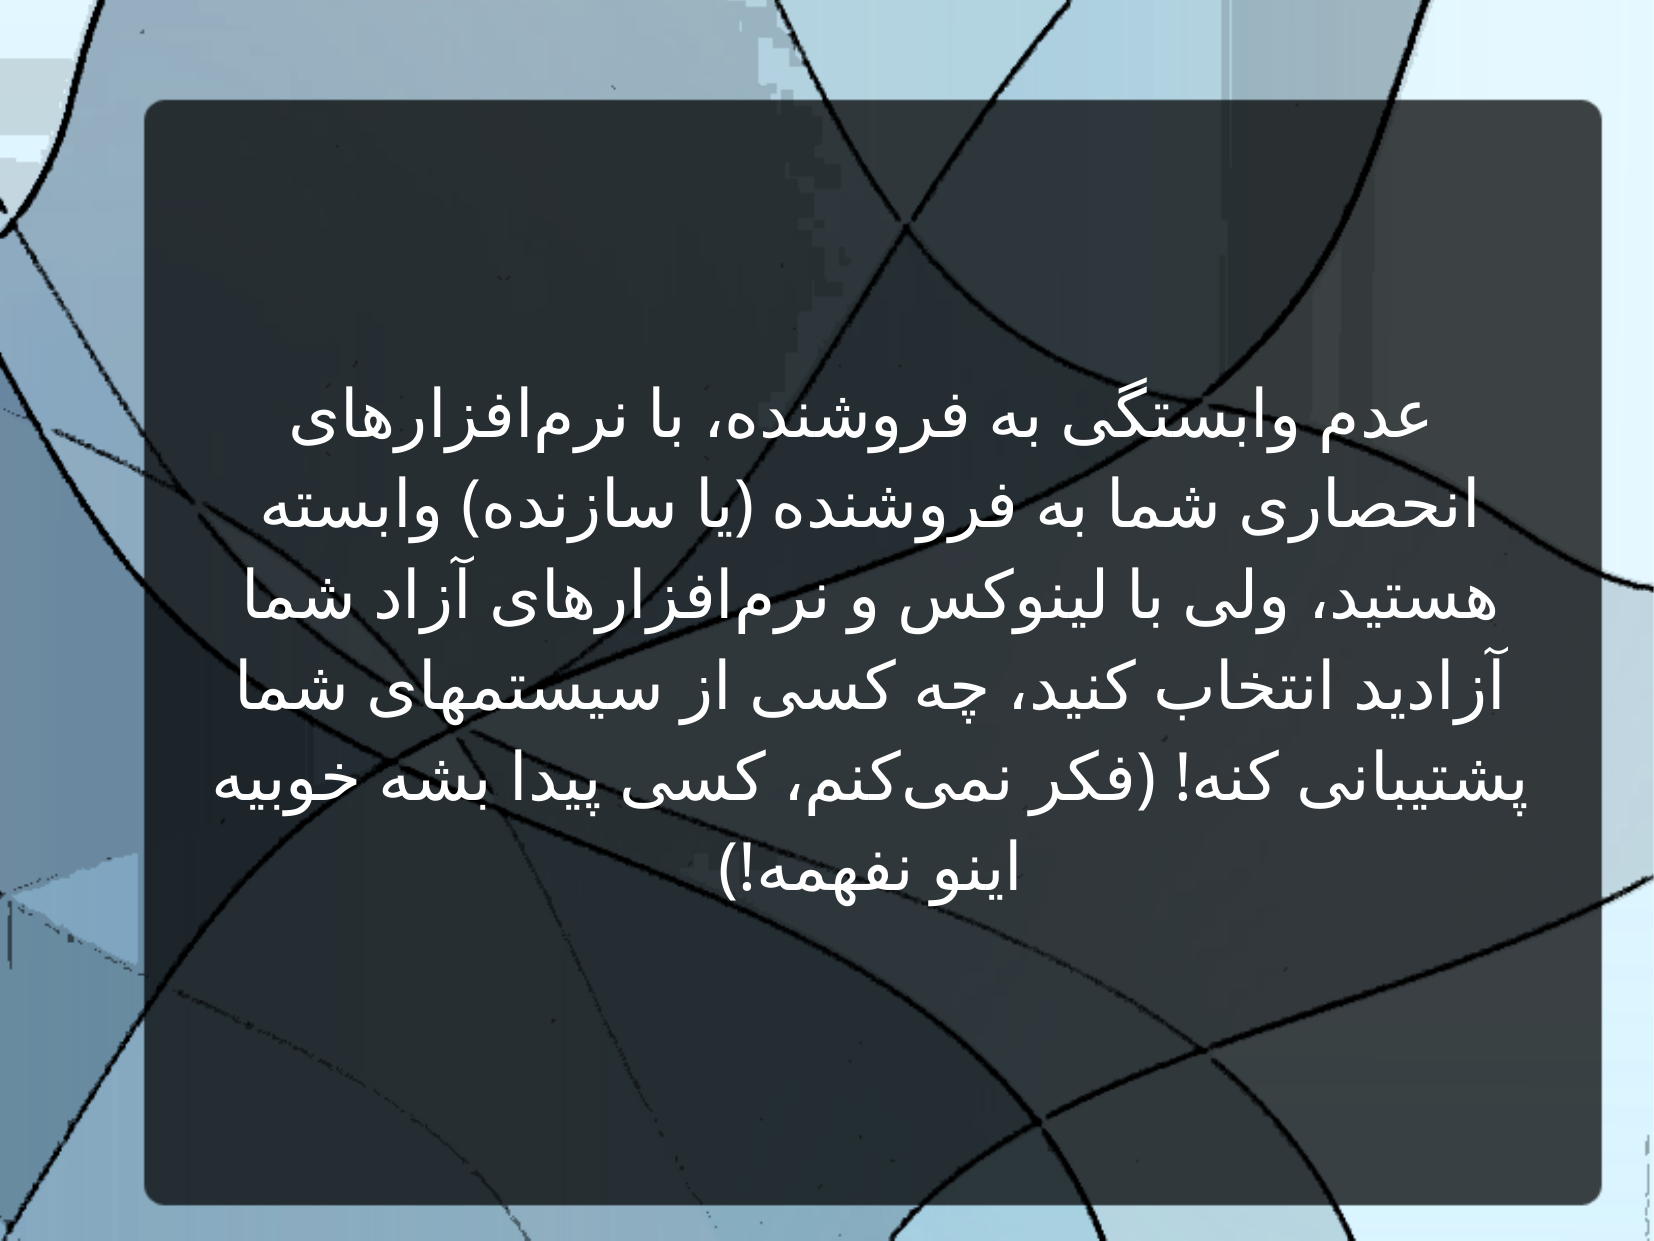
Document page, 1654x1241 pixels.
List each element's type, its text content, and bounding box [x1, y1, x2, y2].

picture [0, 0, 1654, 1241]
subtitle عدم وابستگی به فروشنده، با نرم‌افزارهای انحصاری شما به فروشنده (یا سازنده) وابسته هستید، ولی با لینوکس و نرم‌افزارهای آزاد شما آزادید انتخاب کنید، چه کسی از سیستمهای شما پشتیبانی کنه! (فکر نمی‌کنم، کسی پیدا بشه خوبیه اینو نفهمه!) [159, 115, 1583, 1161]
